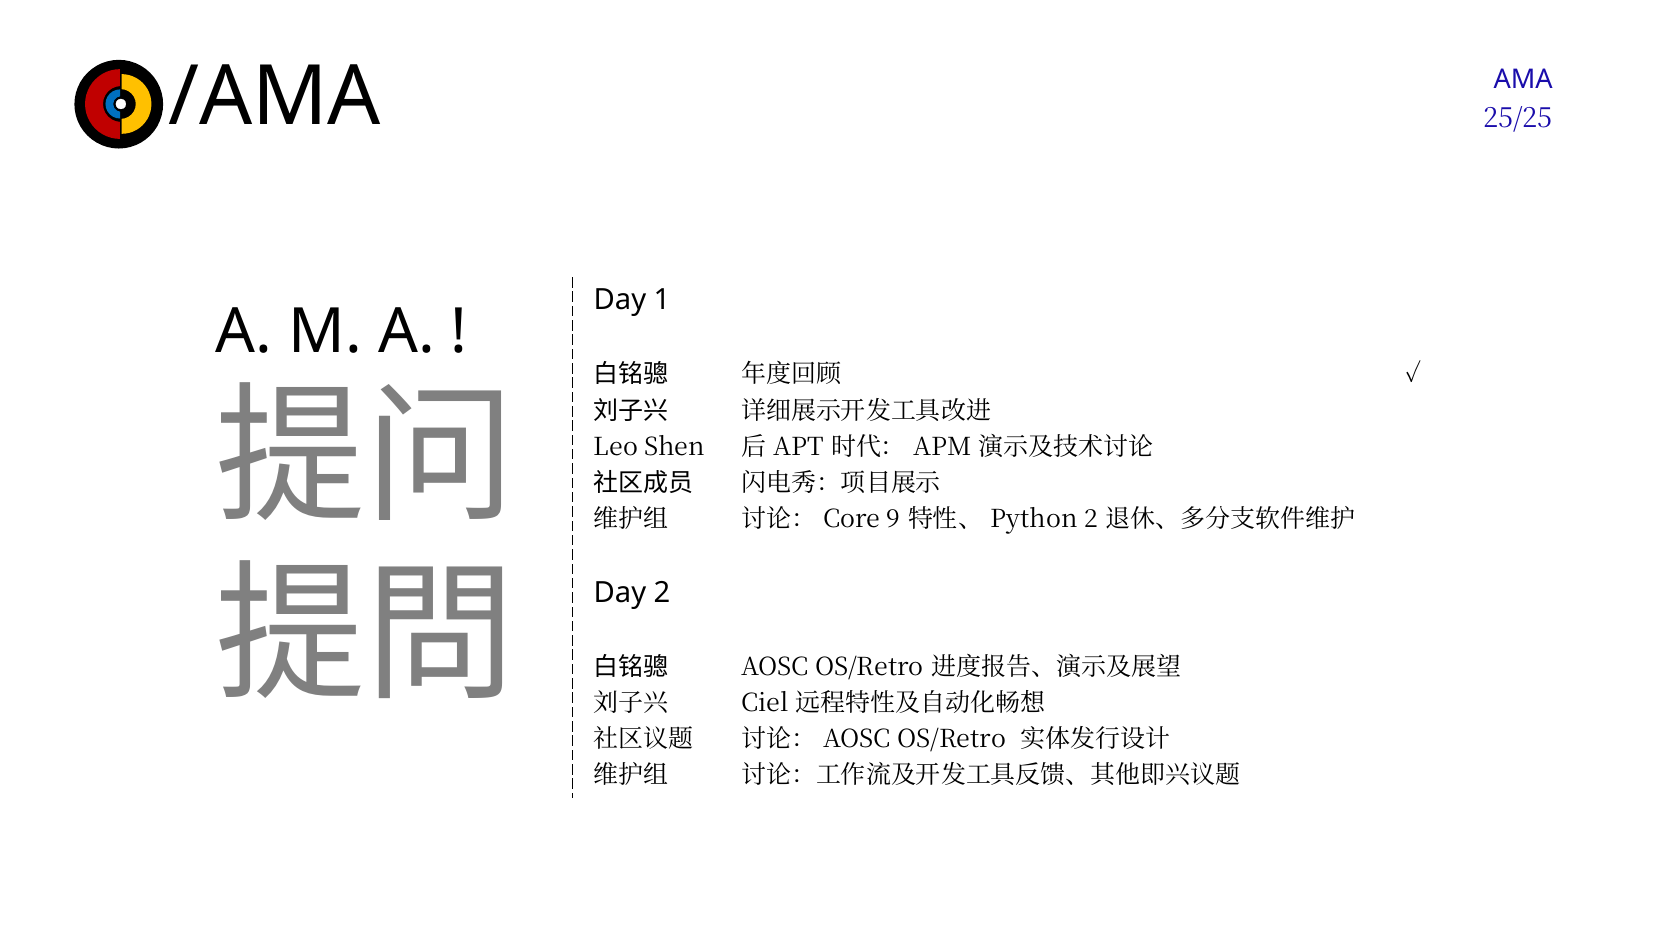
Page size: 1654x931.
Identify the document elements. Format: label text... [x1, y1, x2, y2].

picture [71, 57, 153, 151]
text_box Day 1 白铭骢 年度回顾 ✓ 刘子兴 详细展示开发工具改进 Leo Shen 后APT时代：APM演示及技术讨论 社区成员 闪电秀：项目展示 维护组 讨论：Core 9特性、Python 2退休、多分支软件维护 Day 2 白铭骢 AOSC OS/Retro进度报告、演示及展望 刘子兴 Ciel远程特性及自动化畅想 社区议题 讨论：AOSC OS/Retro 实体发行设计 维护组 讨论：工作流及开发工具反馈、其他即兴议题 [578, 270, 1654, 803]
text_box AMA 2/25 [1468, 52, 1575, 223]
text_box /AMA [153, 28, 697, 163]
text_box A. M. A. ! 提问 提問 [200, 289, 531, 732]
